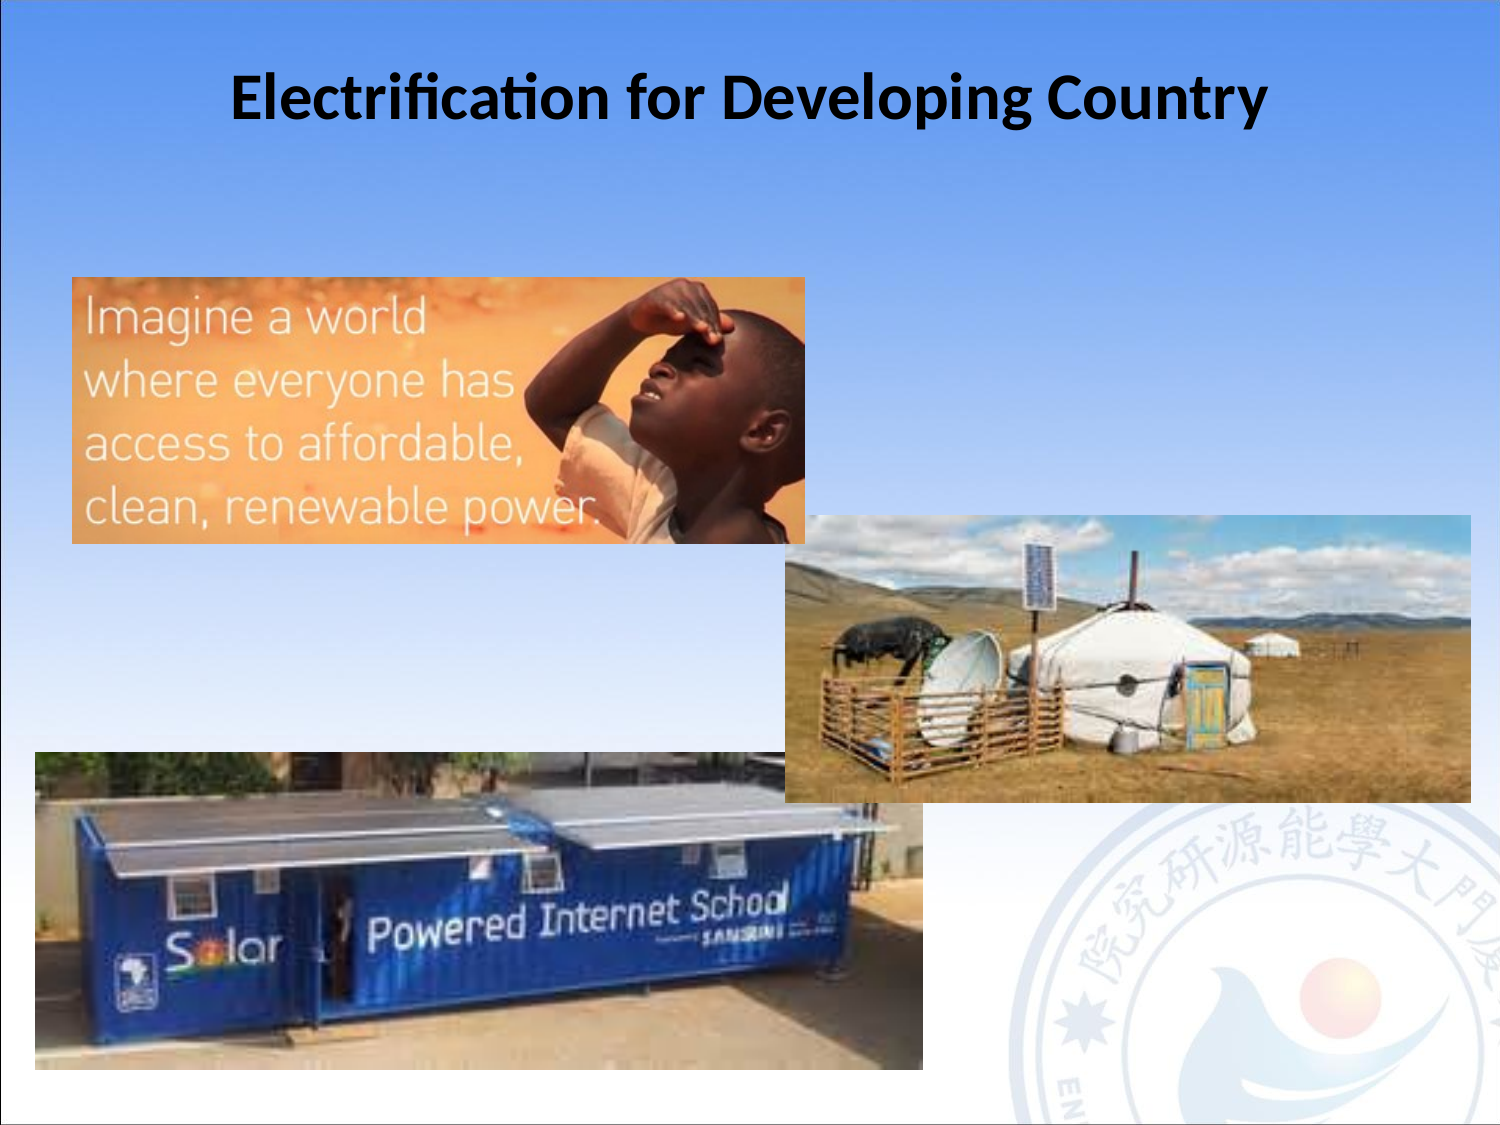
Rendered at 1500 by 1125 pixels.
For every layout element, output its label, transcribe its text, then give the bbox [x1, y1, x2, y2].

title Electrification for Developing Country [75, 45, 1426, 233]
picture [0, 0, 1500, 1125]
